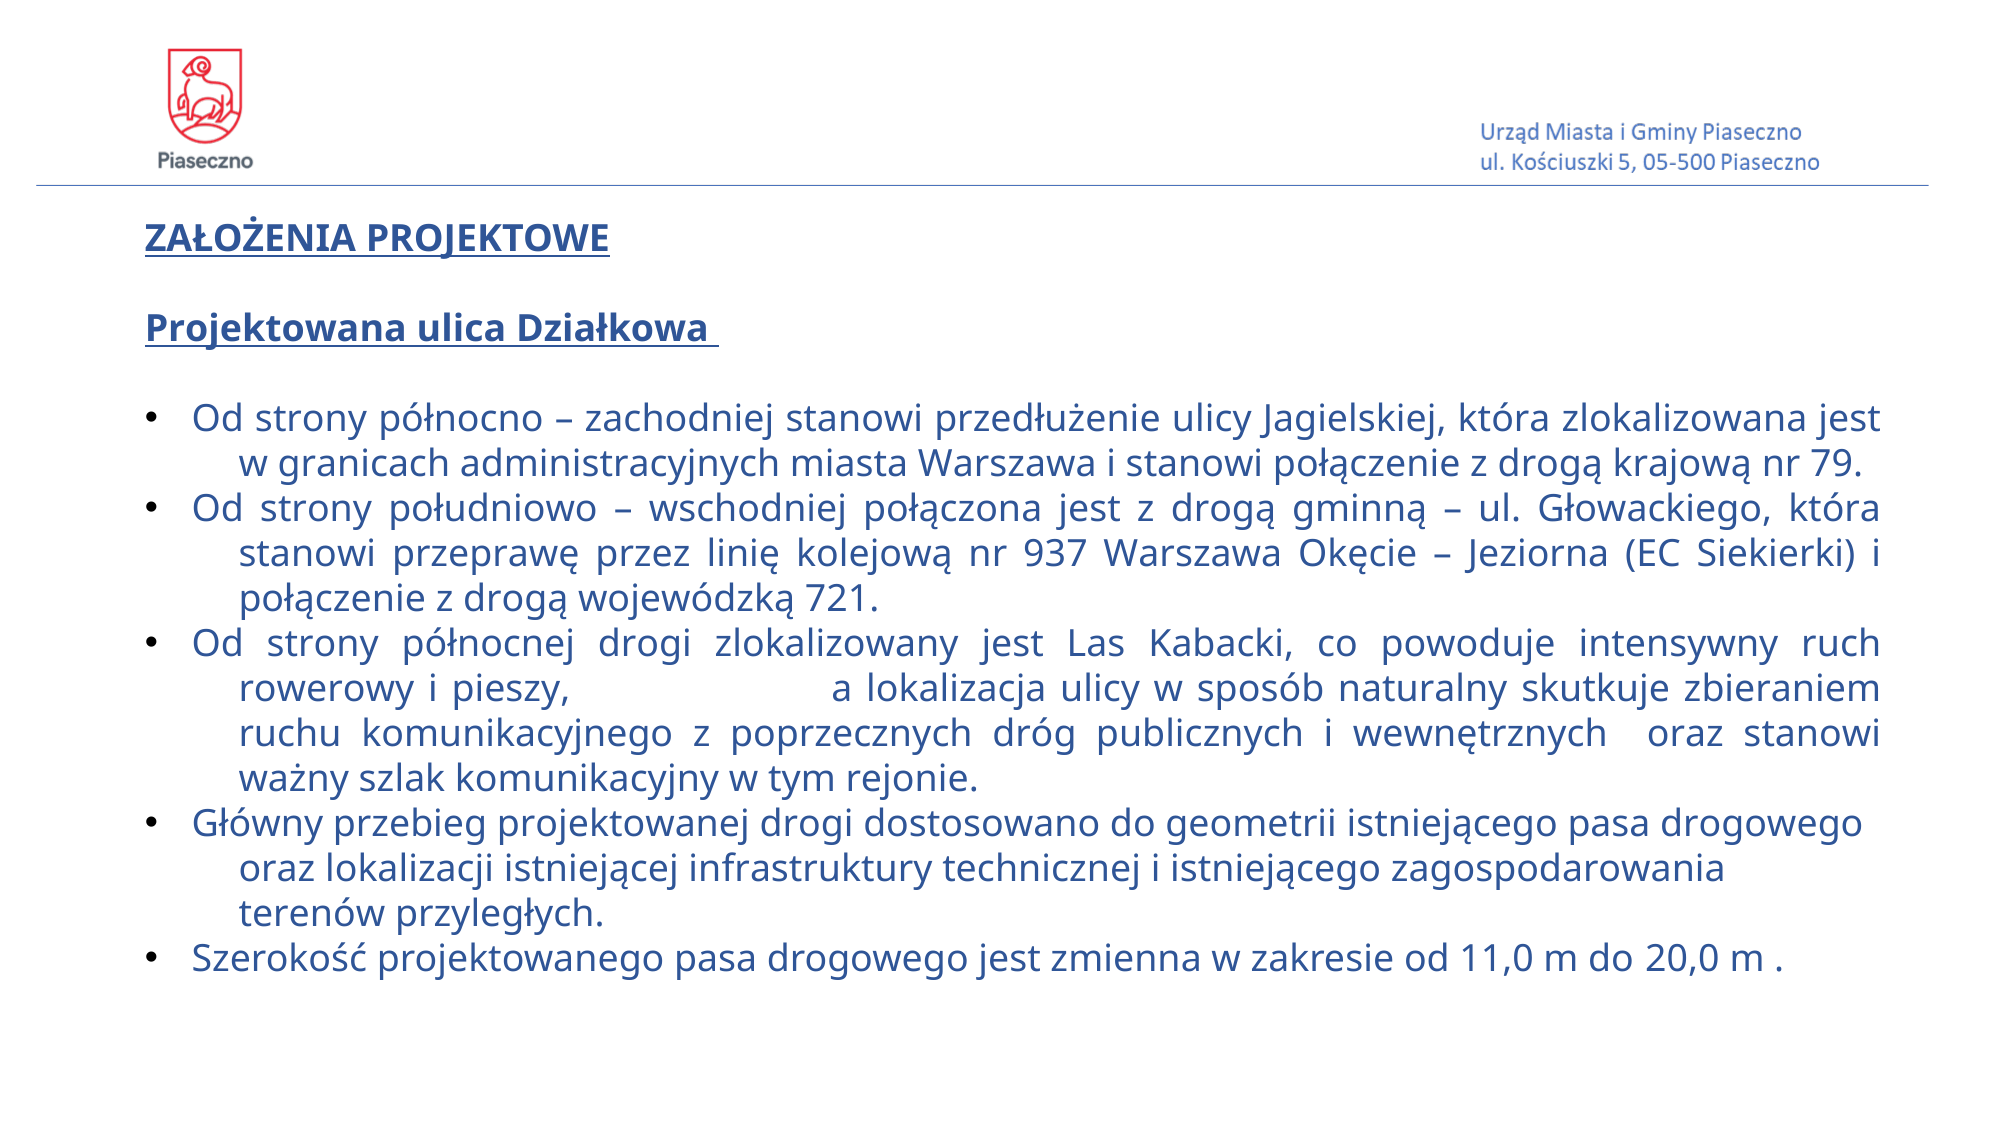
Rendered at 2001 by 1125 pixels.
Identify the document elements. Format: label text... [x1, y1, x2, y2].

picture [36, 47, 1929, 193]
text_box ZAŁOŻENIA PROJEKTOWE Projektowana ulica Działkowa Od strony północno – zachodniej stanowi przedłużenie ulicy Jagielskiej, która zlokalizowana jest w granicach administracyjnych miasta Warszawa i stanowi połączenie z drogą krajową nr 79. Od strony południowo – wschodniej połączona jest z drogą gminną – ul. Głowackiego, która stanowi przeprawę przez linię kolejową nr 937 Warszawa Okęcie – Jeziorna (EC Siekierki) i połączenie z drogą wojewódzką 721. Od strony północnej drogi zlokalizowany jest Las Kabacki, co powoduje intensywny ruch rowerowy i pieszy, a lokalizacja ulicy w sposób naturalny skutkuje zbieraniem ruchu komunikacyjnego z poprzecznych dróg publicznych i wewnętrznych oraz stanowi ważny szlak komunikacyjny w tym rejonie. Główny przebieg projektowanej drogi dostosowano do geometrii istniejącego pasa drogowego oraz lokalizacji istniejącej infrastruktury technicznej i istniejącego zagospodarowania terenów przyległych. Szerokość projektowanego pasa drogowego jest zmienna w zakresie od 11,0 m do 20,0 m . [130, 207, 1898, 1077]
